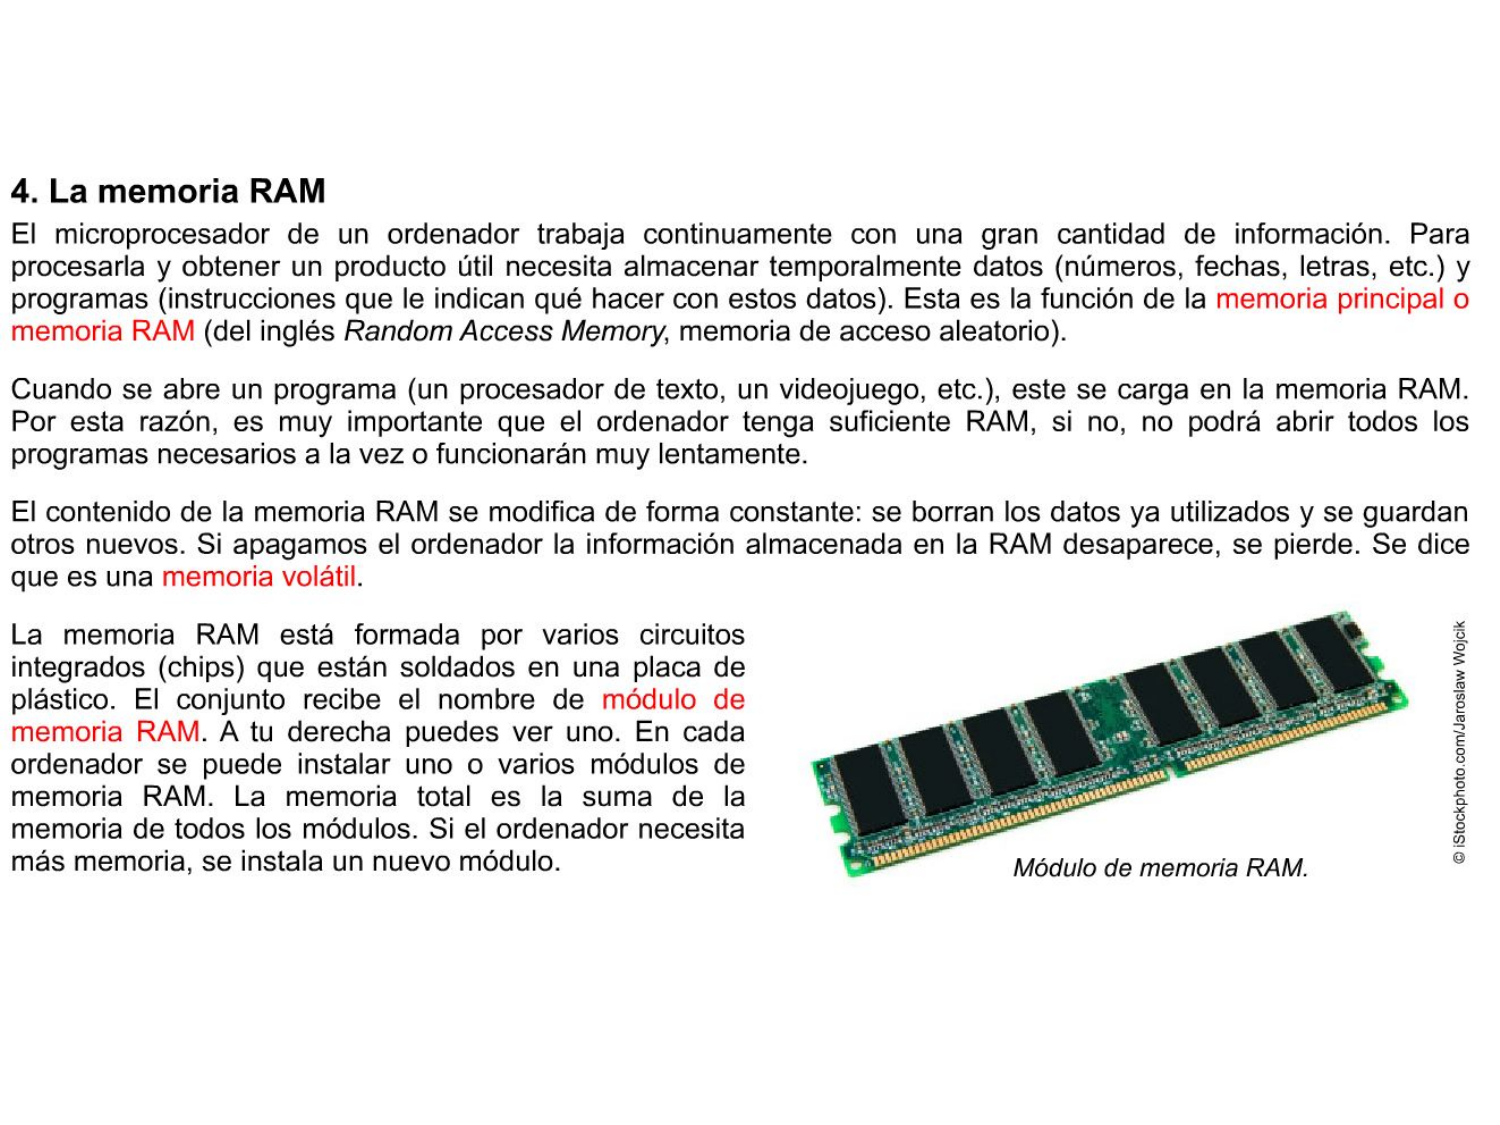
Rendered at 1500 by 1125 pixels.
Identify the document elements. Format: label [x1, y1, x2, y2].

picture [0, 168, 1500, 957]
